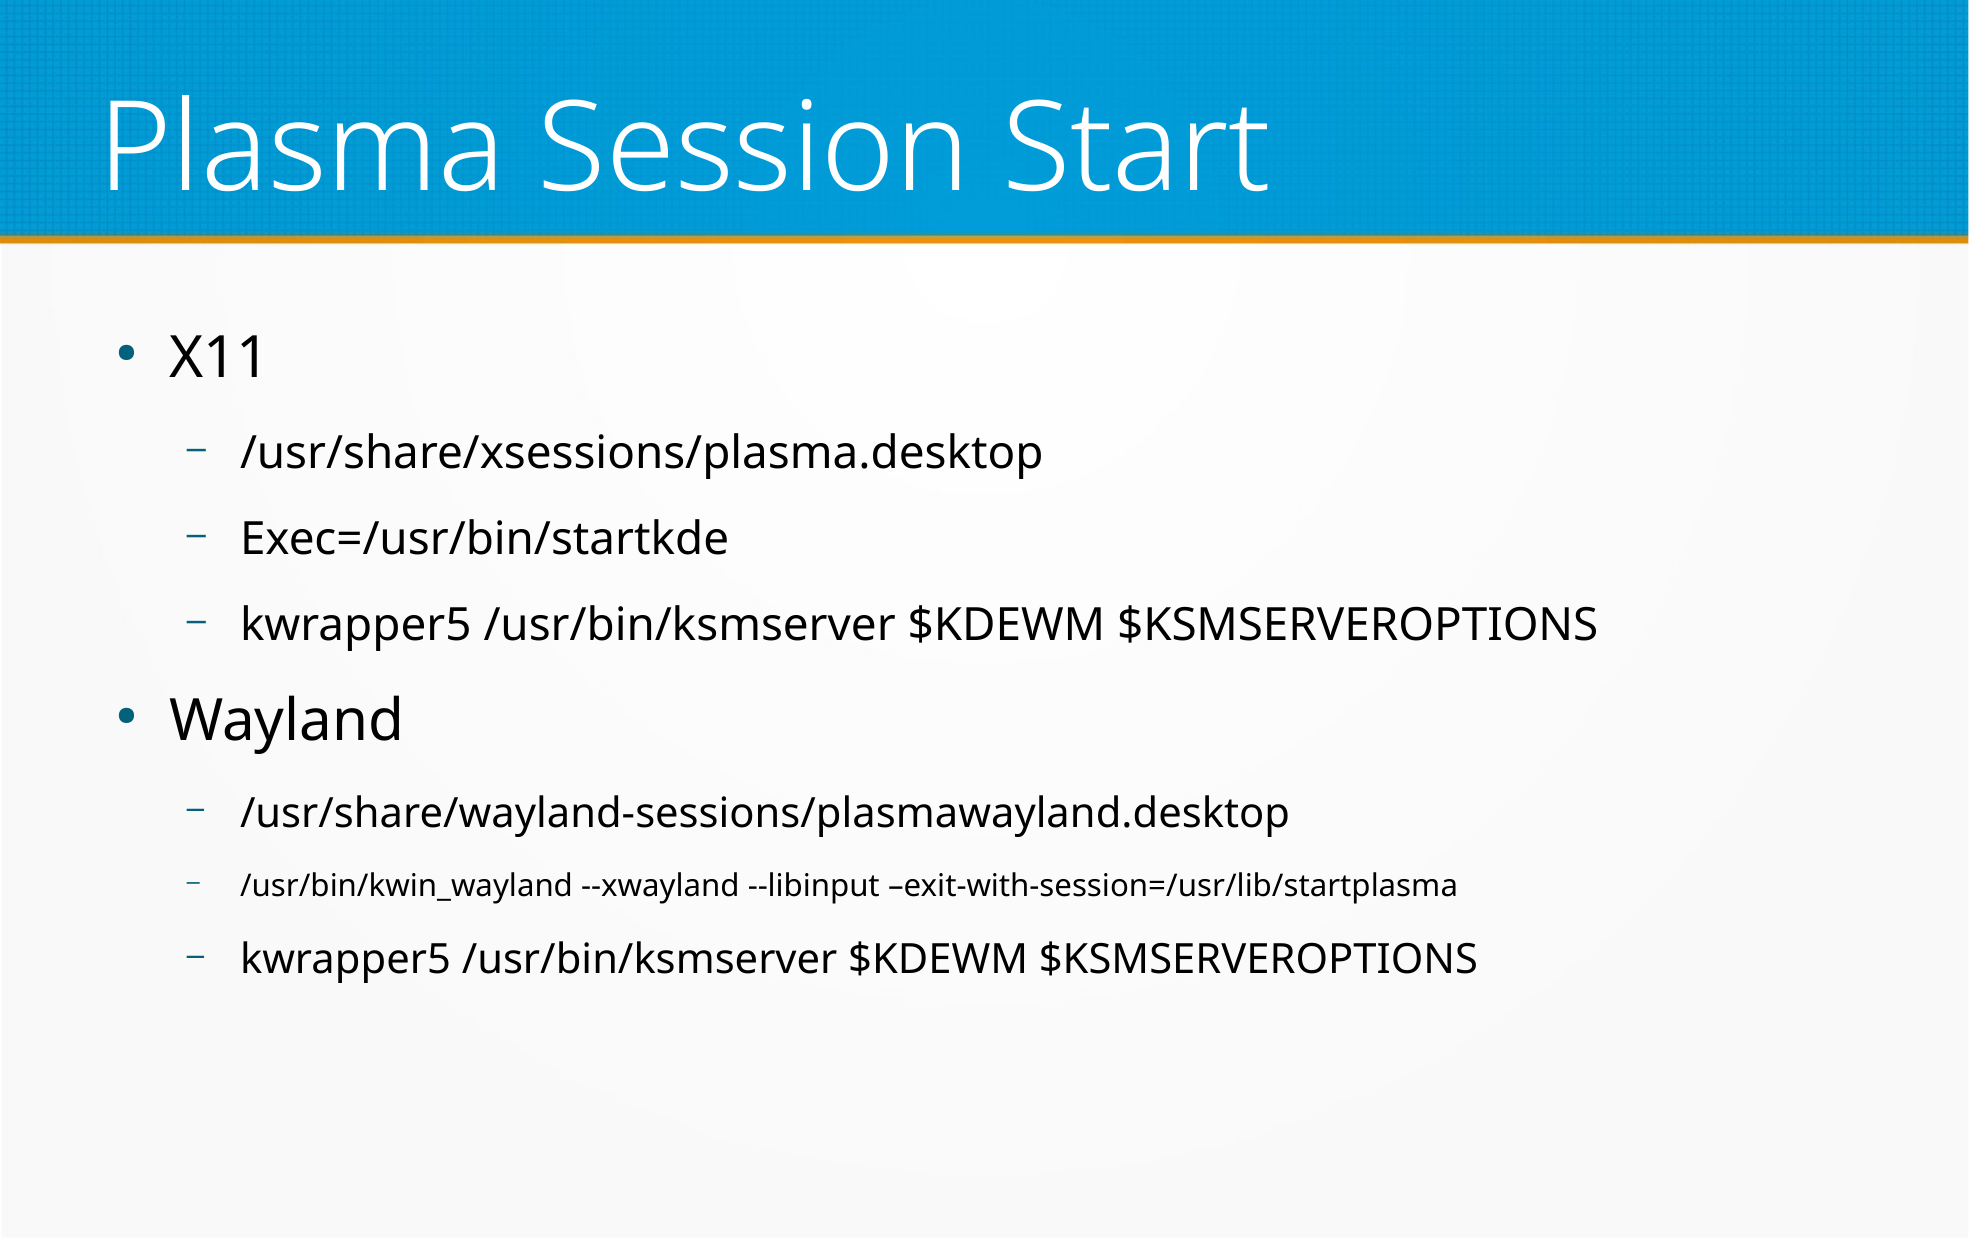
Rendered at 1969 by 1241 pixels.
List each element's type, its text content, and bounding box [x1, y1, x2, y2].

list X11 /usr/share/xsessions/plasma.desktop Exec=/usr/bin/startkde kwrapper5 /usr/bin/ksmserver $KDEWM $KSMSERVEROPTIONS Wayland /usr/share/wayland-sessions/plasmawayland.desktop /usr/bin/kwin_wayland --xwayland --libinput –exit-with-session=/usr/lib/startplasma kwrapper5 /usr/bin/ksmserver $KDEWM $KSMSERVEROPTIONS [98, 315, 1861, 1081]
picture [0, 233, 1969, 1241]
title Plasma Session Start [98, 19, 1870, 227]
